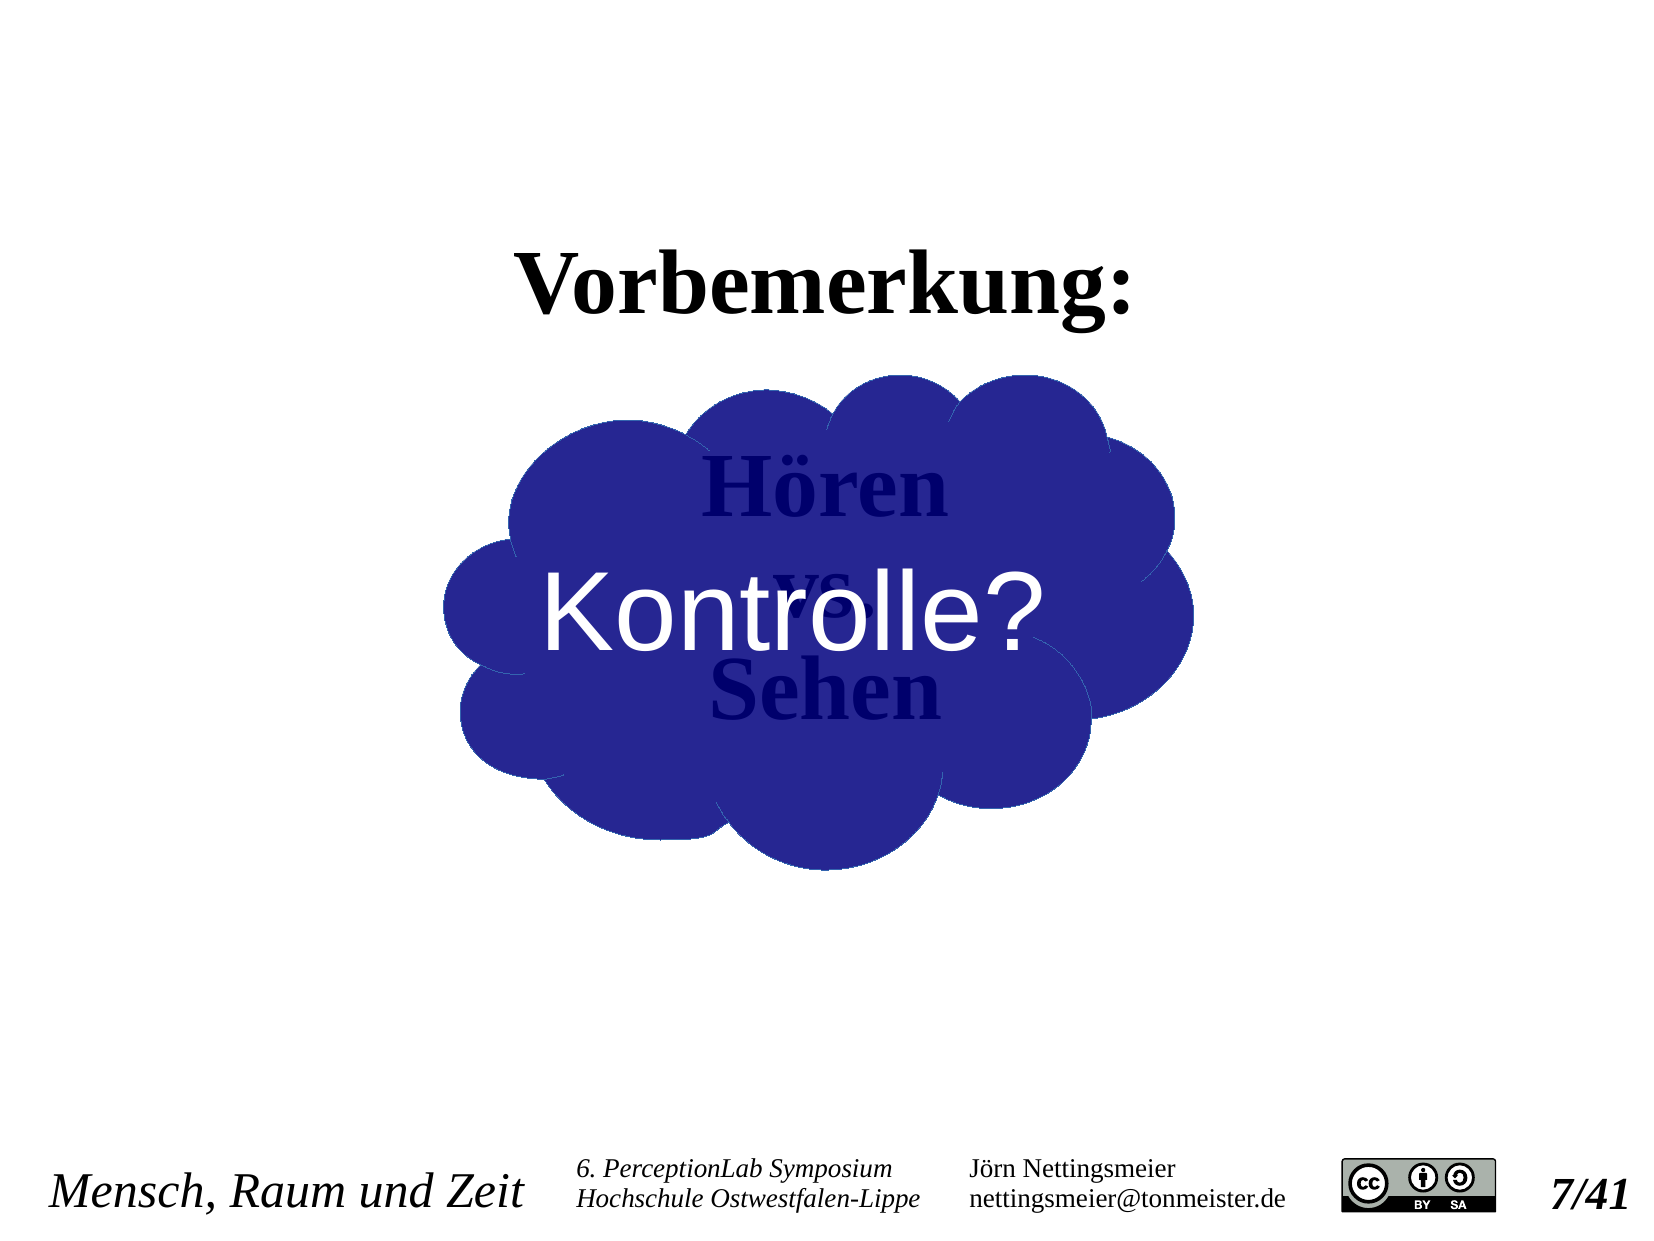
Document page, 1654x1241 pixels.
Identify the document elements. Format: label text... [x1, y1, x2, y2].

text_box Kontrolle? [443, 375, 1194, 871]
title Vorbemerkung: Hören vs. Sehen [81, 185, 1570, 785]
